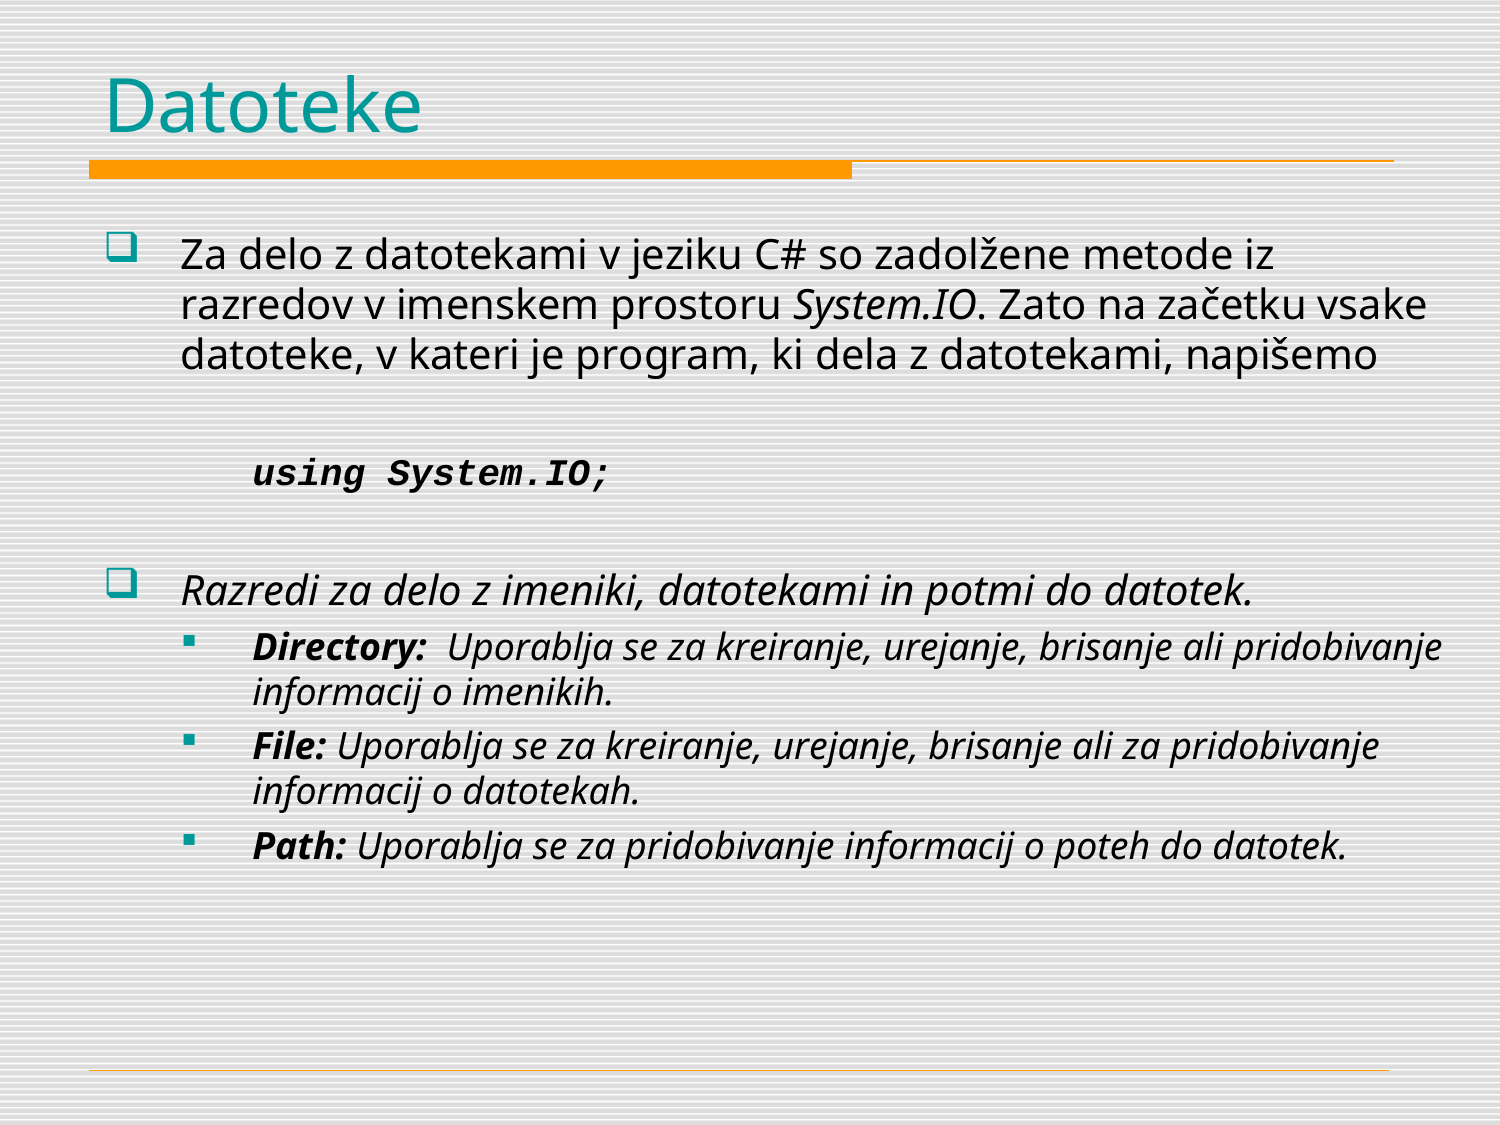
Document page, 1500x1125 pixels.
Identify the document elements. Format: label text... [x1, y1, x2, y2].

title Datoteke [88, 42, 1401, 155]
picture [0, 0, 1500, 1125]
list Za delo z datotekami v jeziku C# so zadolžene metode iz razredov v imenskem prostoru System.IO. Zato na začetku vsake datoteke, v kateri je program, ki dela z datotekami, napišemo using System.IO; Razredi za delo z imeniki, datotekami in potmi do datotek. Directory: Uporablja se za kreiranje, urejanje, brisanje ali pridobivanje informacij o imenikih. File: Uporablja se za kreiranje, urejanje, brisanje ali za pridobivanje informacij o datotekah. Path: Uporablja se za pridobivanje informacij o poteh do datotek. [88, 220, 1459, 1059]
